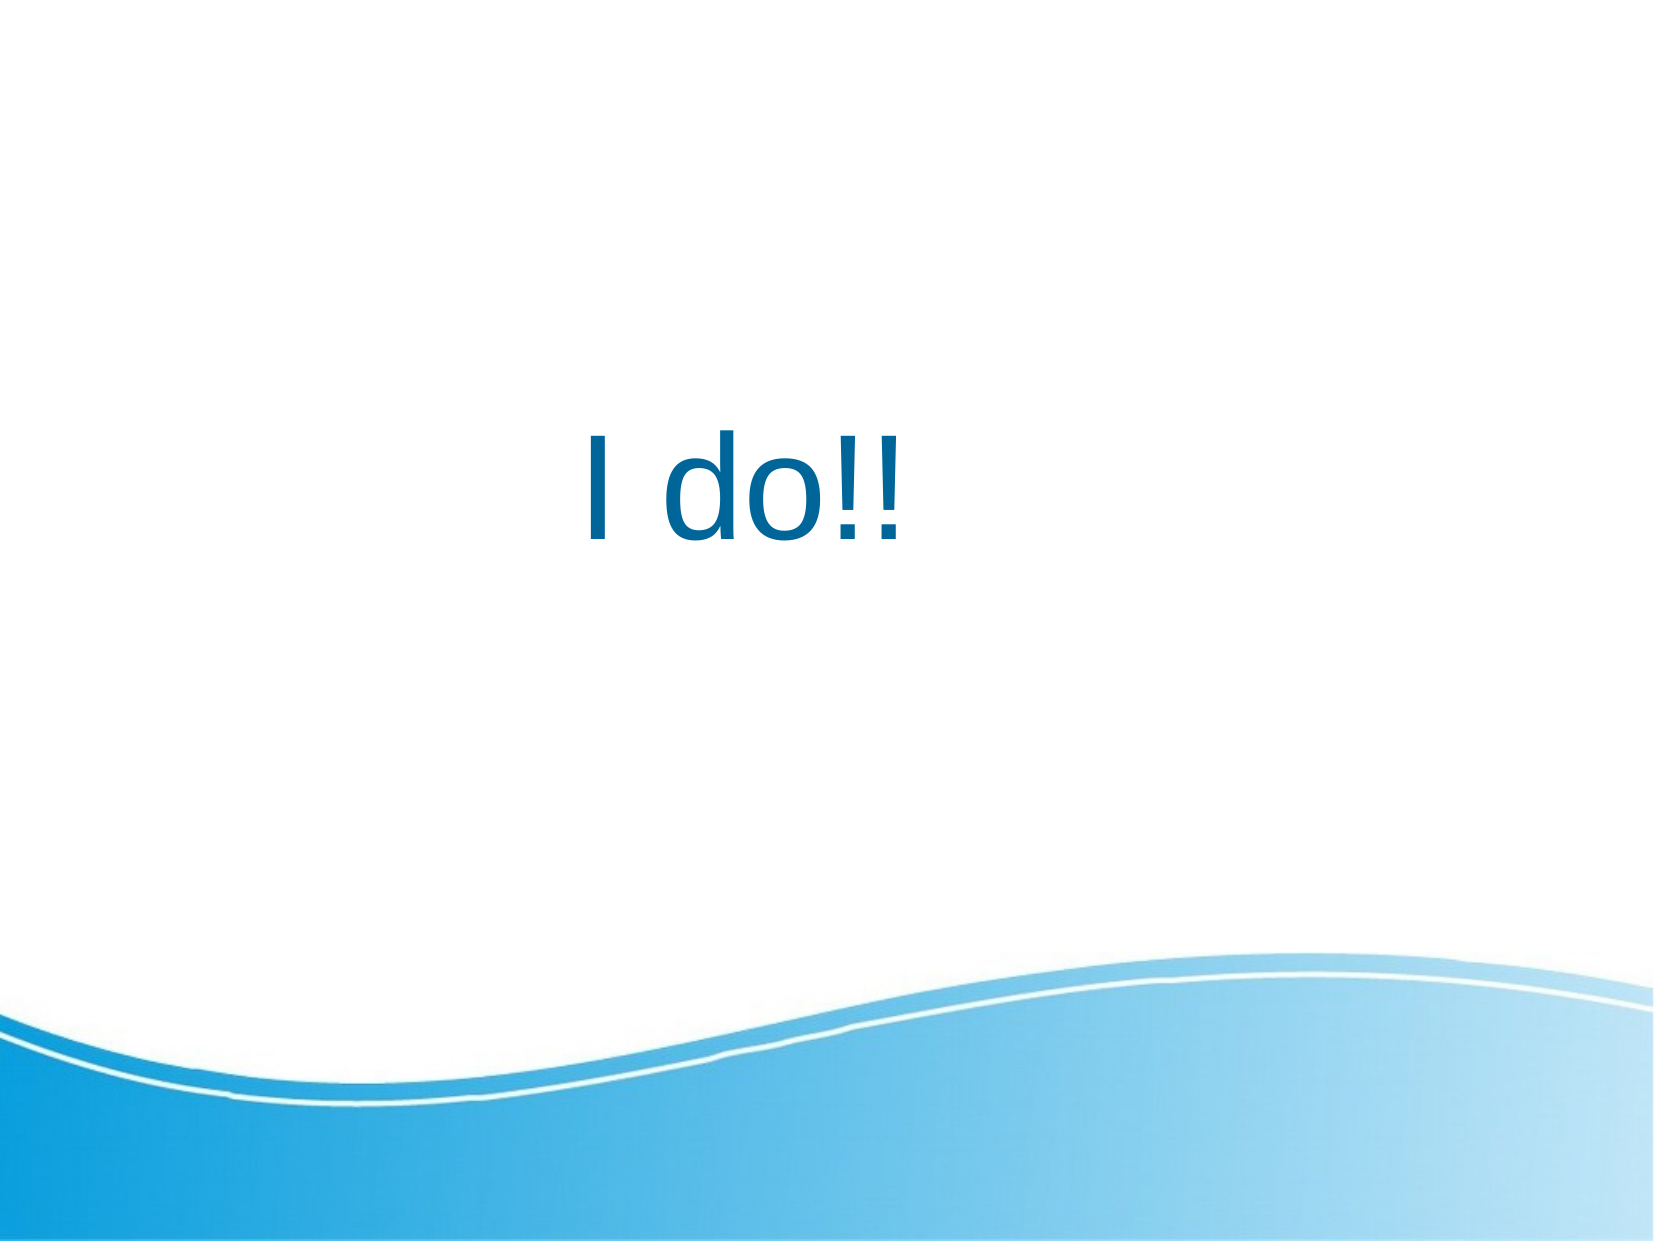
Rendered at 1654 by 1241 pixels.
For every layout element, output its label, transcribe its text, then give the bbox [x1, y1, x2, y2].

title I do!! [0, 384, 1489, 592]
picture [0, 952, 1654, 1241]
